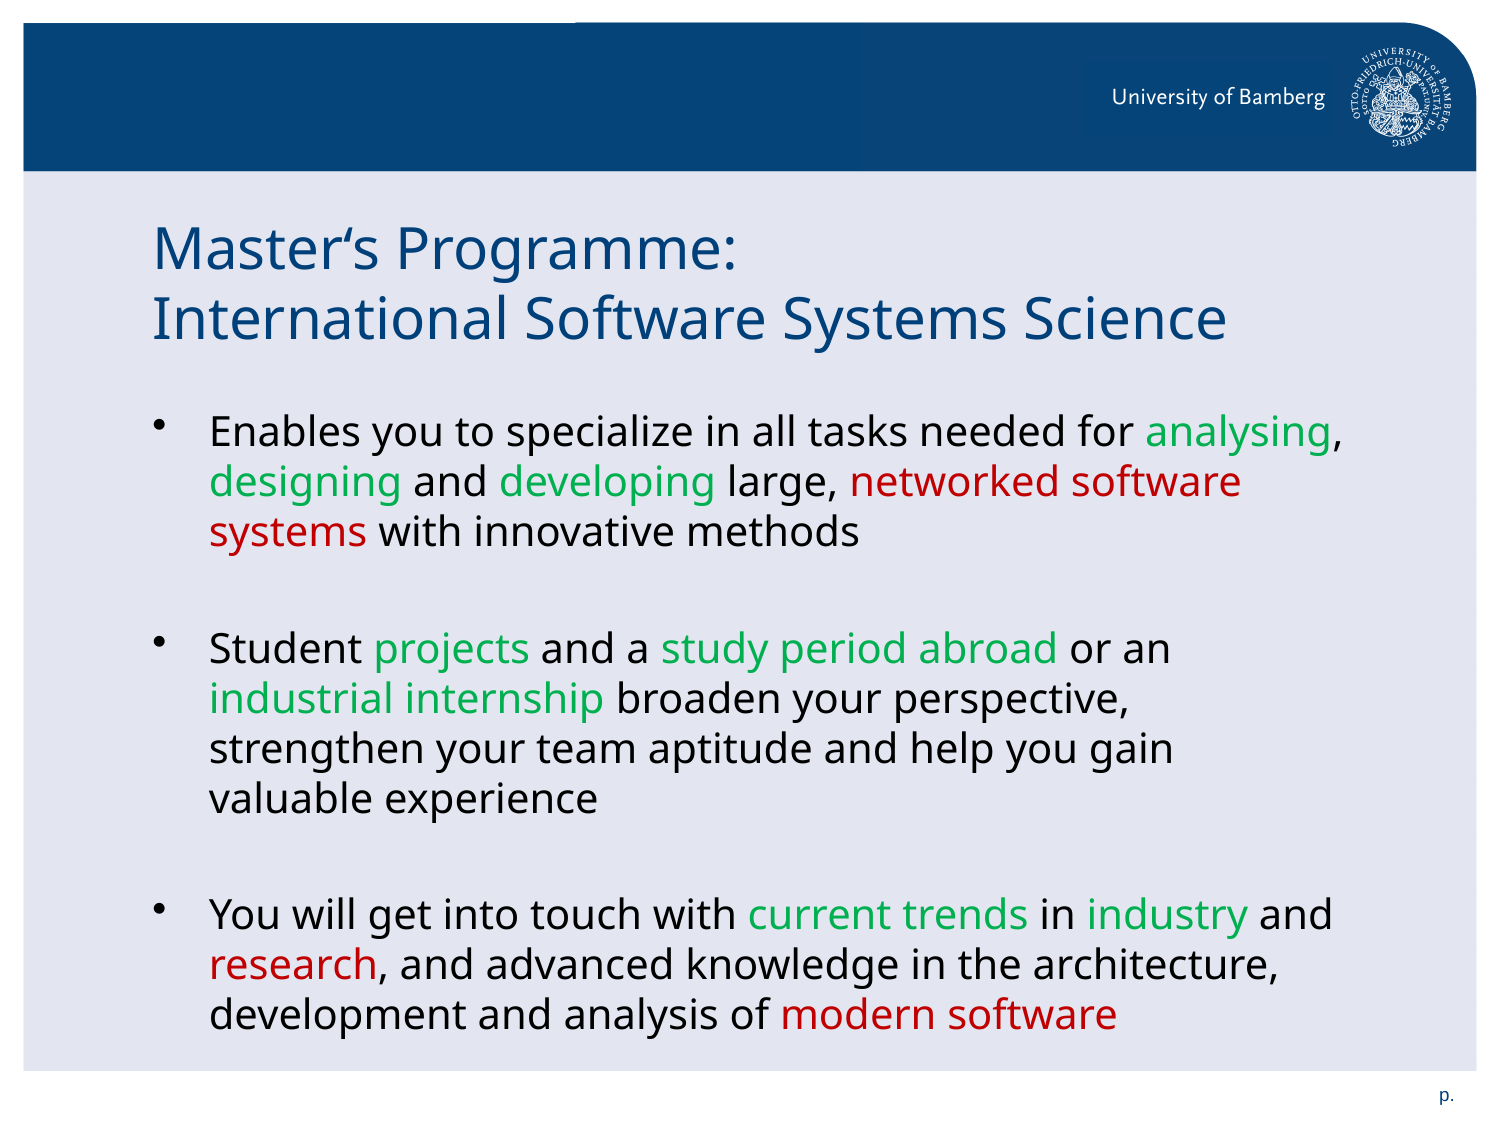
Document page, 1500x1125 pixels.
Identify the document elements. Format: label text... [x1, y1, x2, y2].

title Master‘s Programme: International Software Systems Science [137, 187, 1363, 375]
picture [0, 0, 1500, 1125]
list Enables you to specialize in all tasks needed for analysing, designing and developing large, networked software systems with innovative methods Student projects and a study period abroad or an industrial internship broaden your perspective, strengthen your team aptitude and help you gain valuable experience You will get into touch with current trends in industry and research, and advanced knowledge in the architecture, development and analysis of modern software [137, 397, 1363, 1008]
